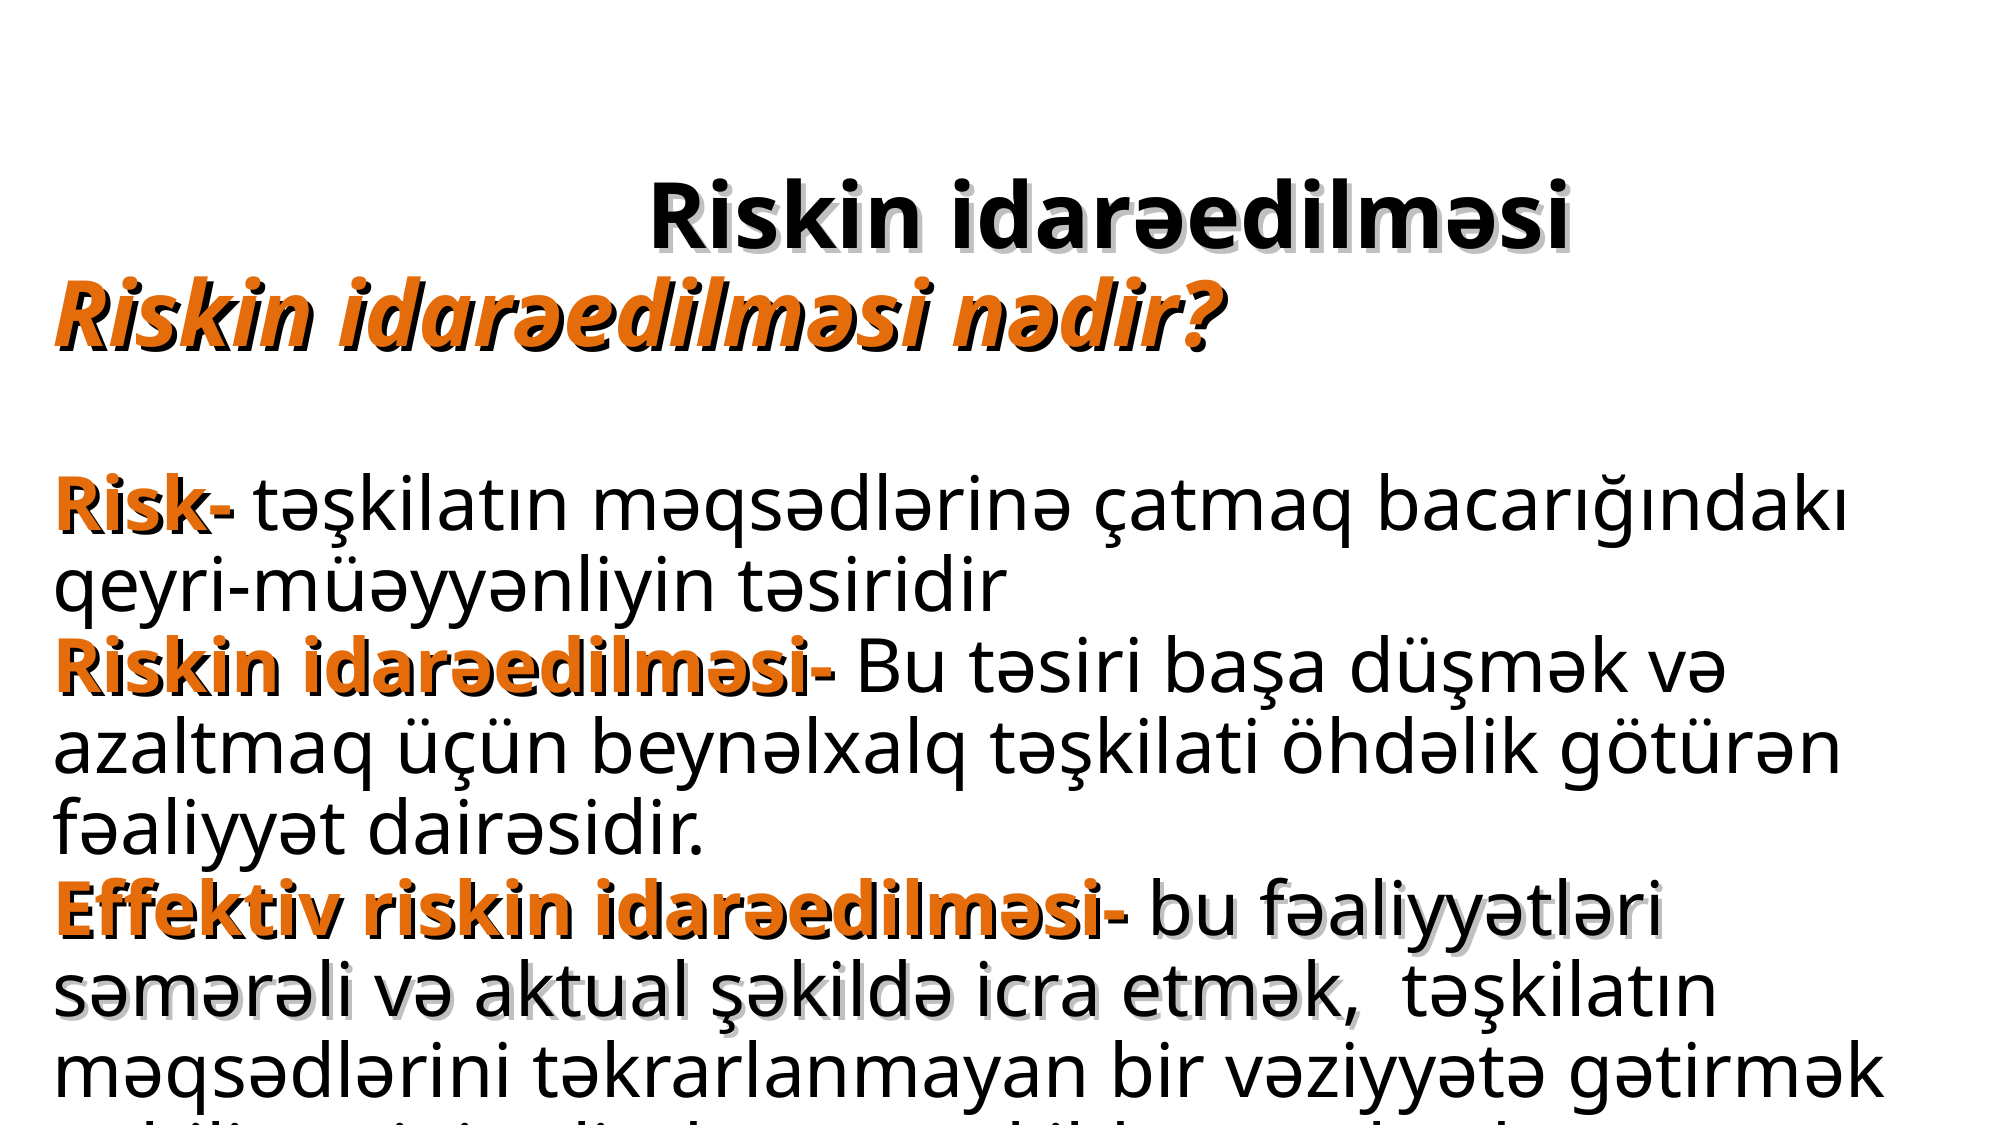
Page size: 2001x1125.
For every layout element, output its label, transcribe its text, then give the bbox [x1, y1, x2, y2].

title Riskin idarəedilməsi Riskin idarəedilməsi nədir? Risk- təşkilatın məqsədlərinə çatmaq bacarığındakı qeyri-müəyyənliyin təsiridir Riskin idarəedilməsi- Bu təsiri başa düşmək və azaltmaq üçün beynəlxalq təşkilati öhdəlik götürən fəaliyyət dairəsidir. Effektiv riskin idarəedilməsi- bu fəaliyyətləri səmərəli və aktual şəkildə icra etmək, təşkilatın məqsədlərini təkrarlanmayan bir vəziyyətə gətirmək qabiliyyətini əslində açıq şəkildə yaxşılaşdırır [37, 62, 1926, 1051]
